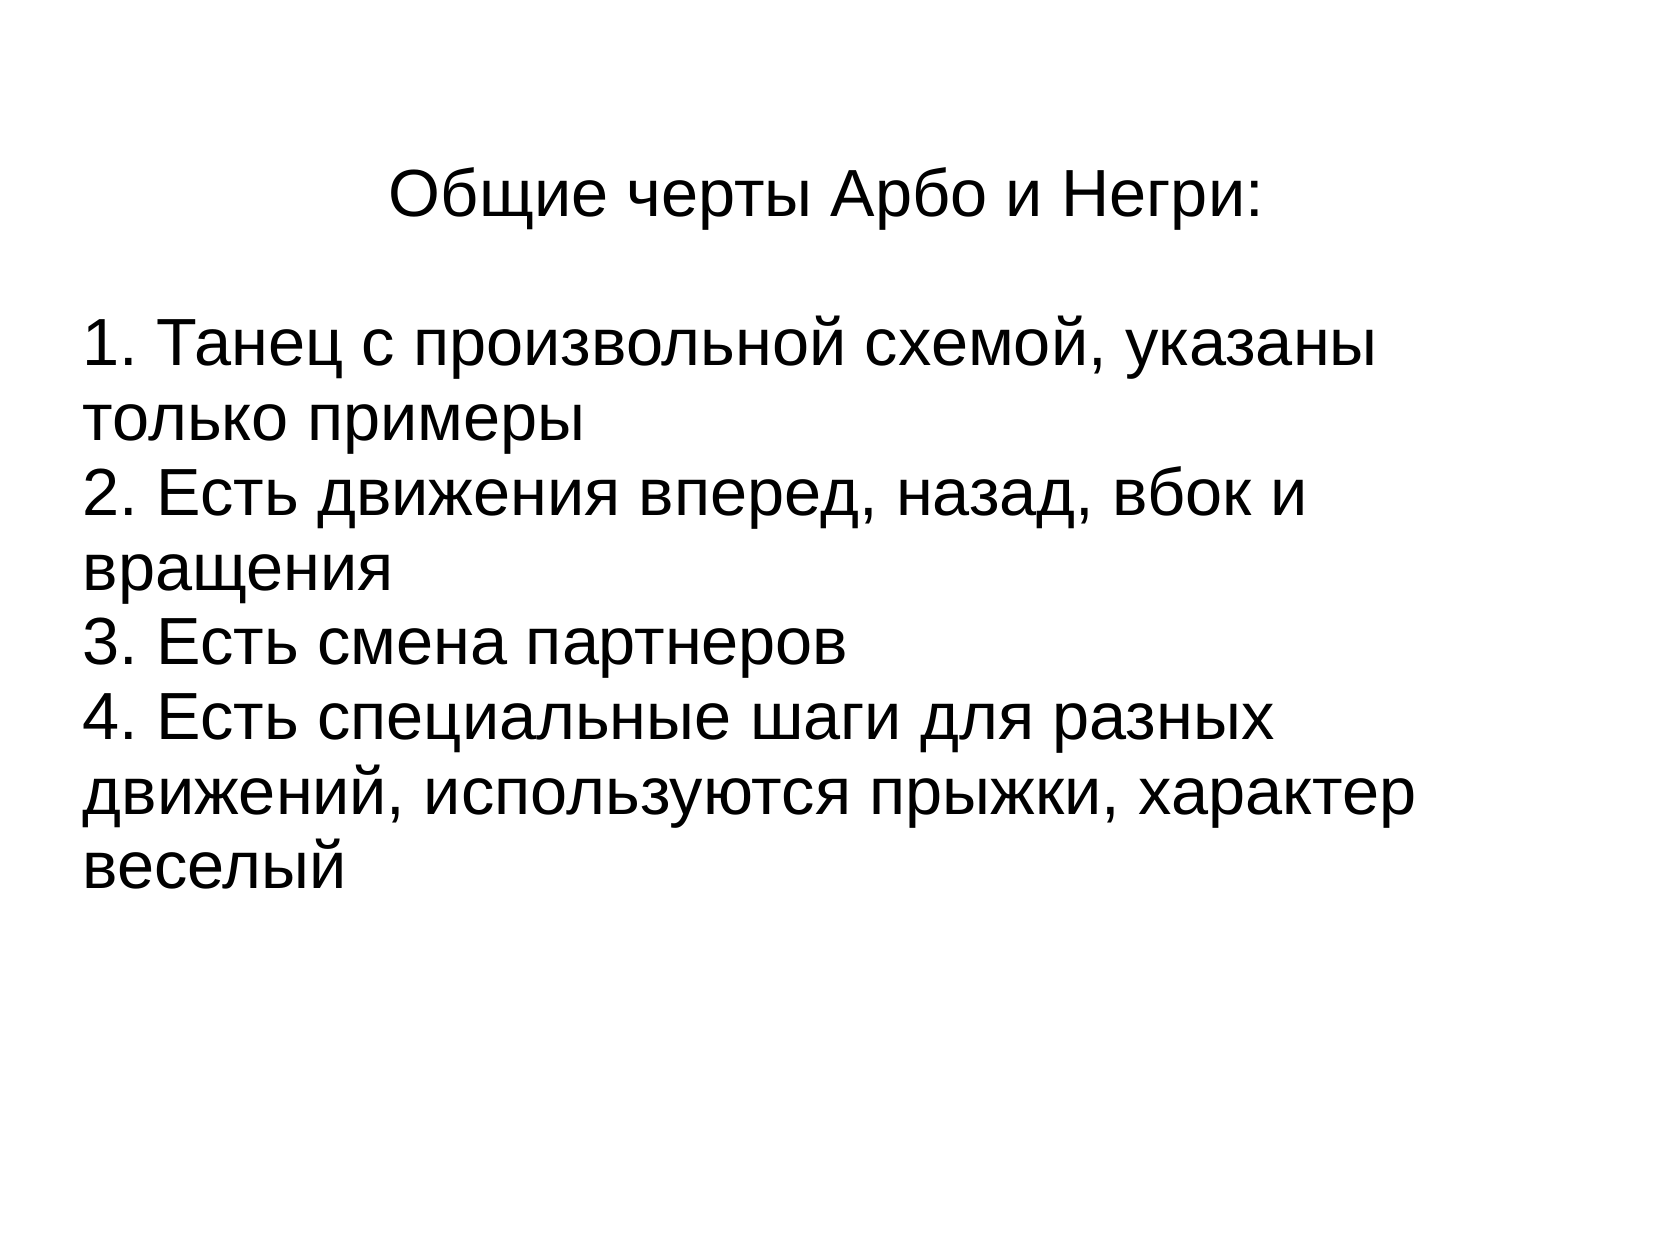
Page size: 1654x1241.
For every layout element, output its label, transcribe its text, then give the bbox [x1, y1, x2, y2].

subtitle Общие черты Арбо и Негри: 1. Танец с произвольной схемой, указаны только примеры 2. Есть движения вперед, назад, вбок и вращения 3. Есть смена партнеров 4. Есть специальные шаги для разных движений, используются прыжки, характер веселый [82, 49, 1571, 1010]
